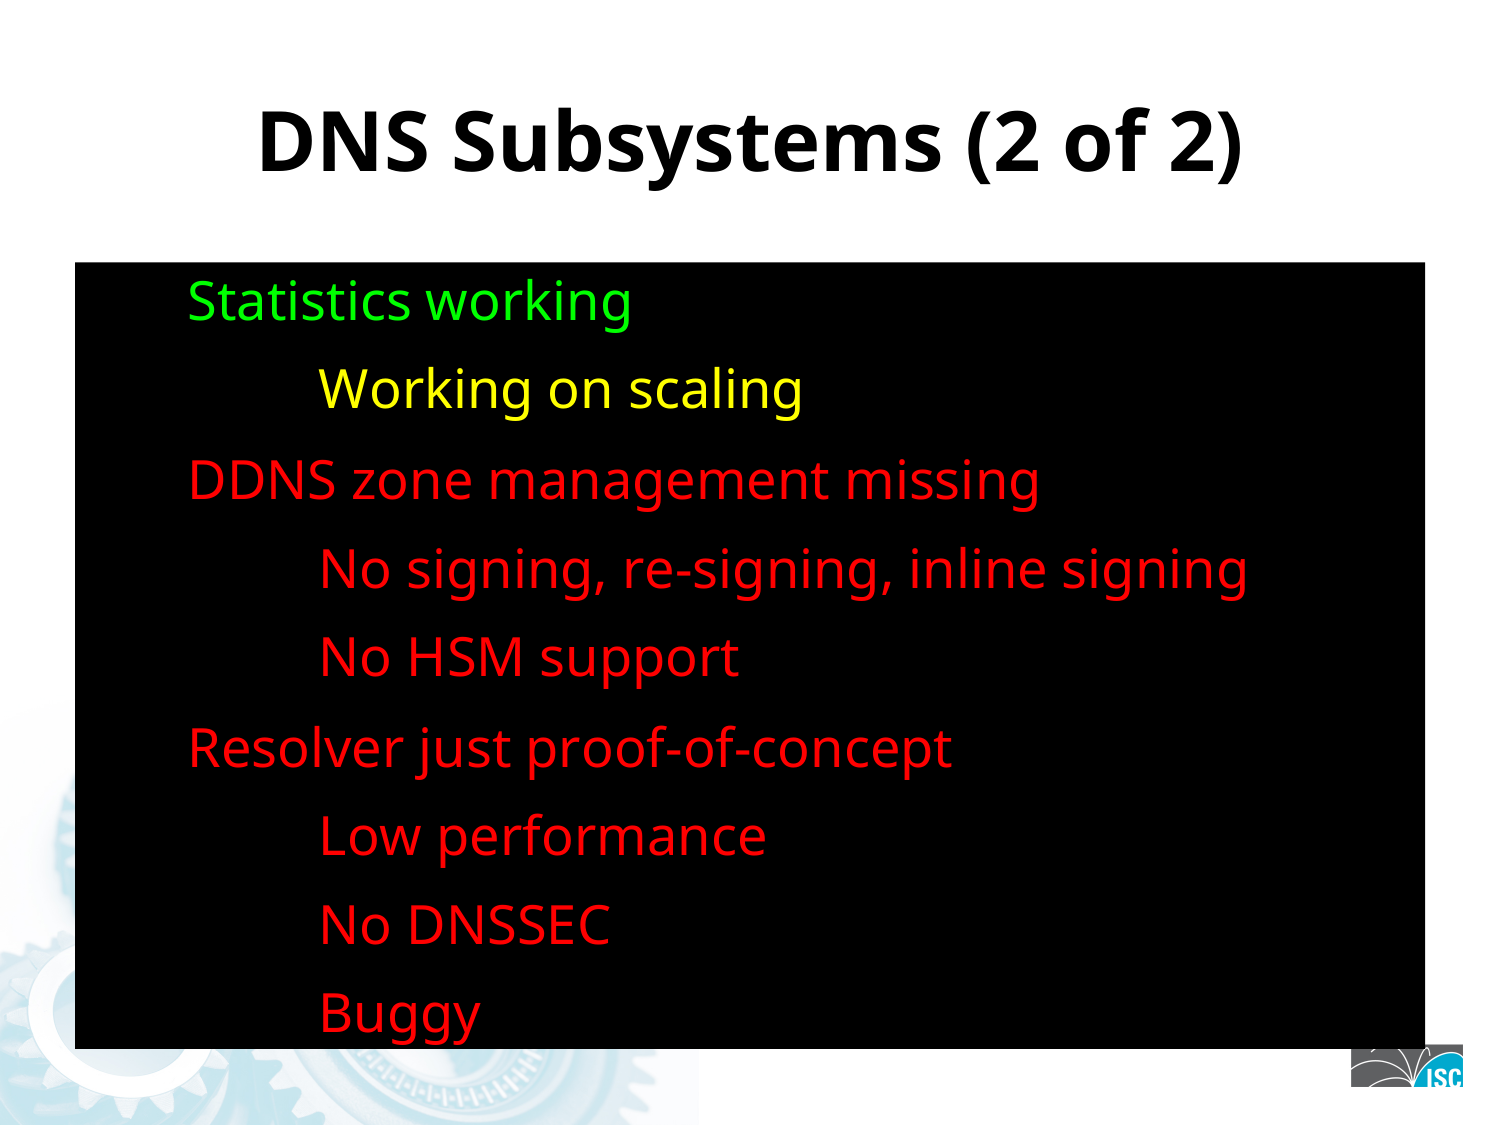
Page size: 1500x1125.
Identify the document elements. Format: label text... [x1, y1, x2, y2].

title DNS Subsystems (2 of 2) [75, 31, 1426, 247]
picture [0, 0, 1500, 1125]
list Statistics working Working on scaling DDNS zone management missing No signing, re-signing, inline signing No HSM support Resolver just proof-of-concept Low performance No DNSSEC Buggy [75, 262, 1426, 1006]
